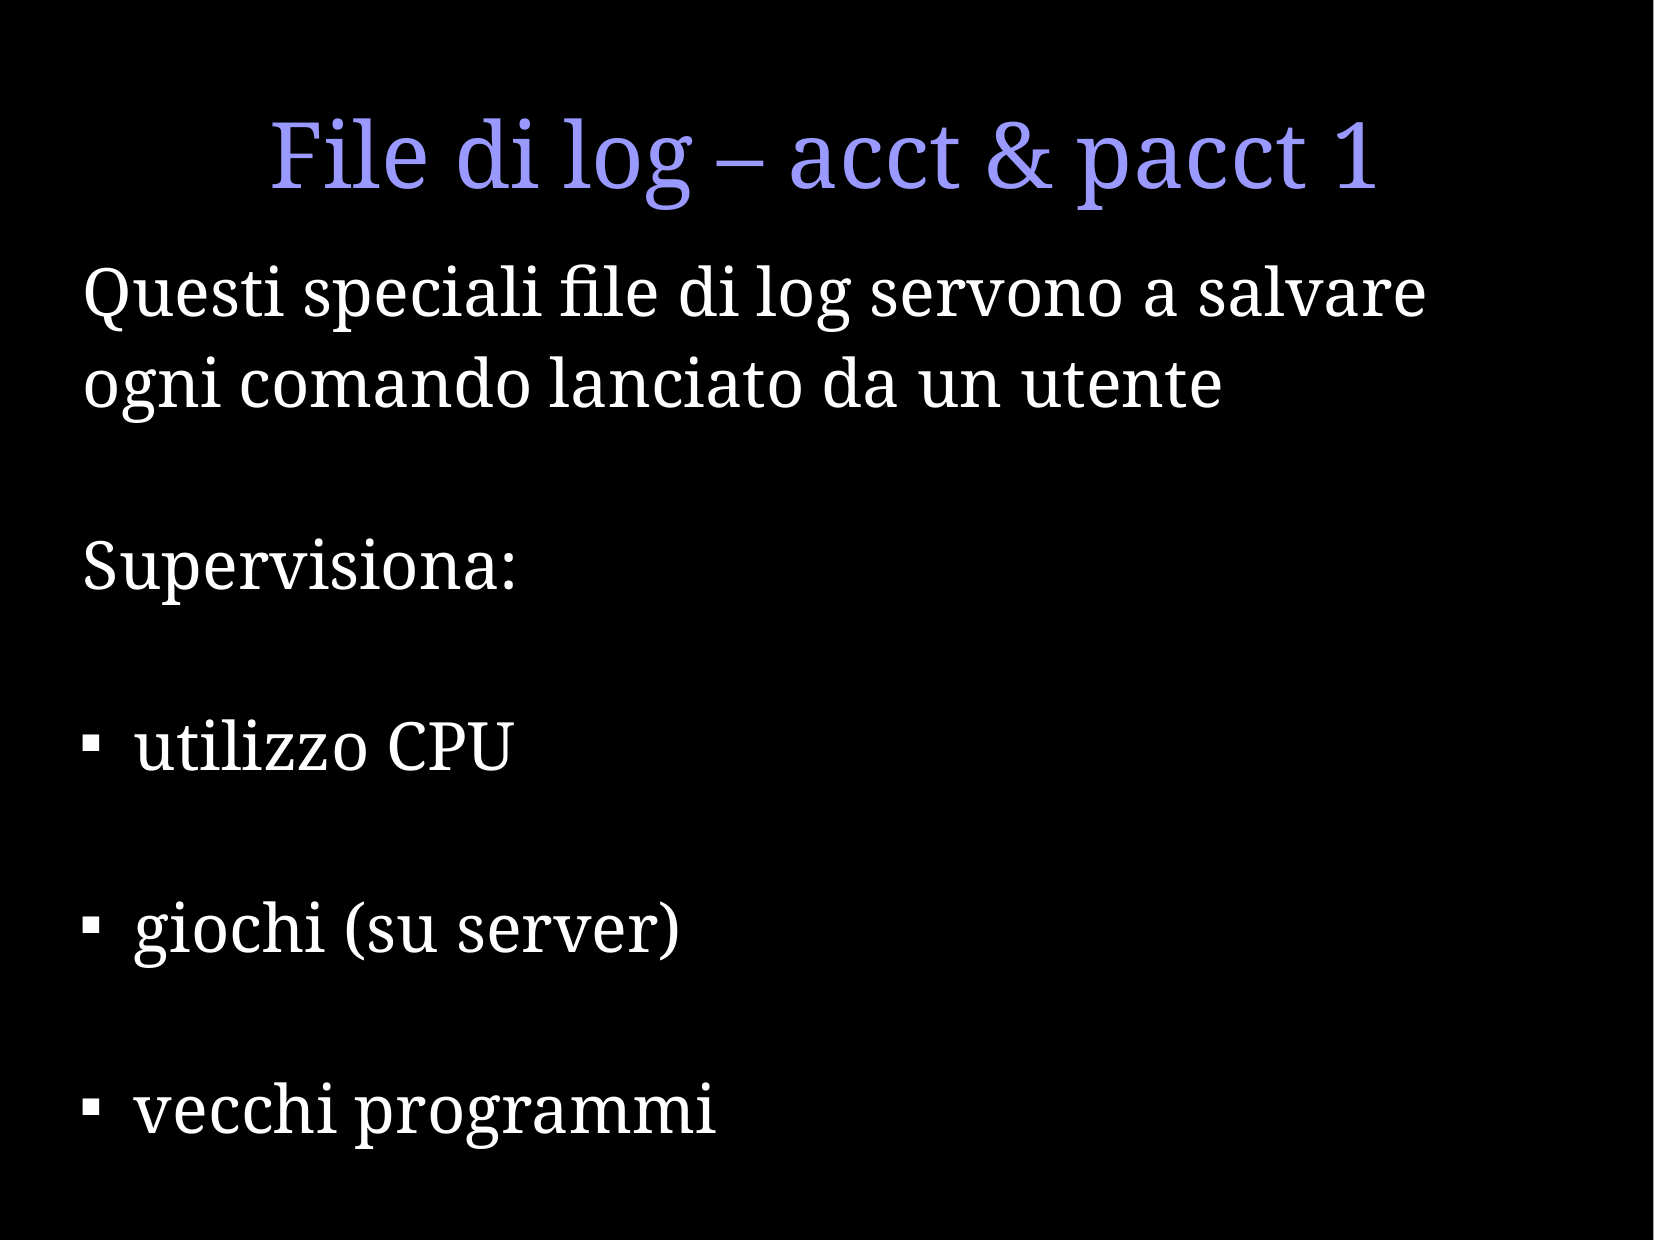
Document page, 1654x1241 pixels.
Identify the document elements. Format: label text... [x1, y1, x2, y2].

subtitle Questi speciali file di log servono a salvare ogni comando lanciato da un utente Supervisiona: utilizzo CPU giochi (su server) vecchi programmi [82, 297, 1571, 1102]
title File di log – acct & pacct 1 [82, 56, 1571, 250]
